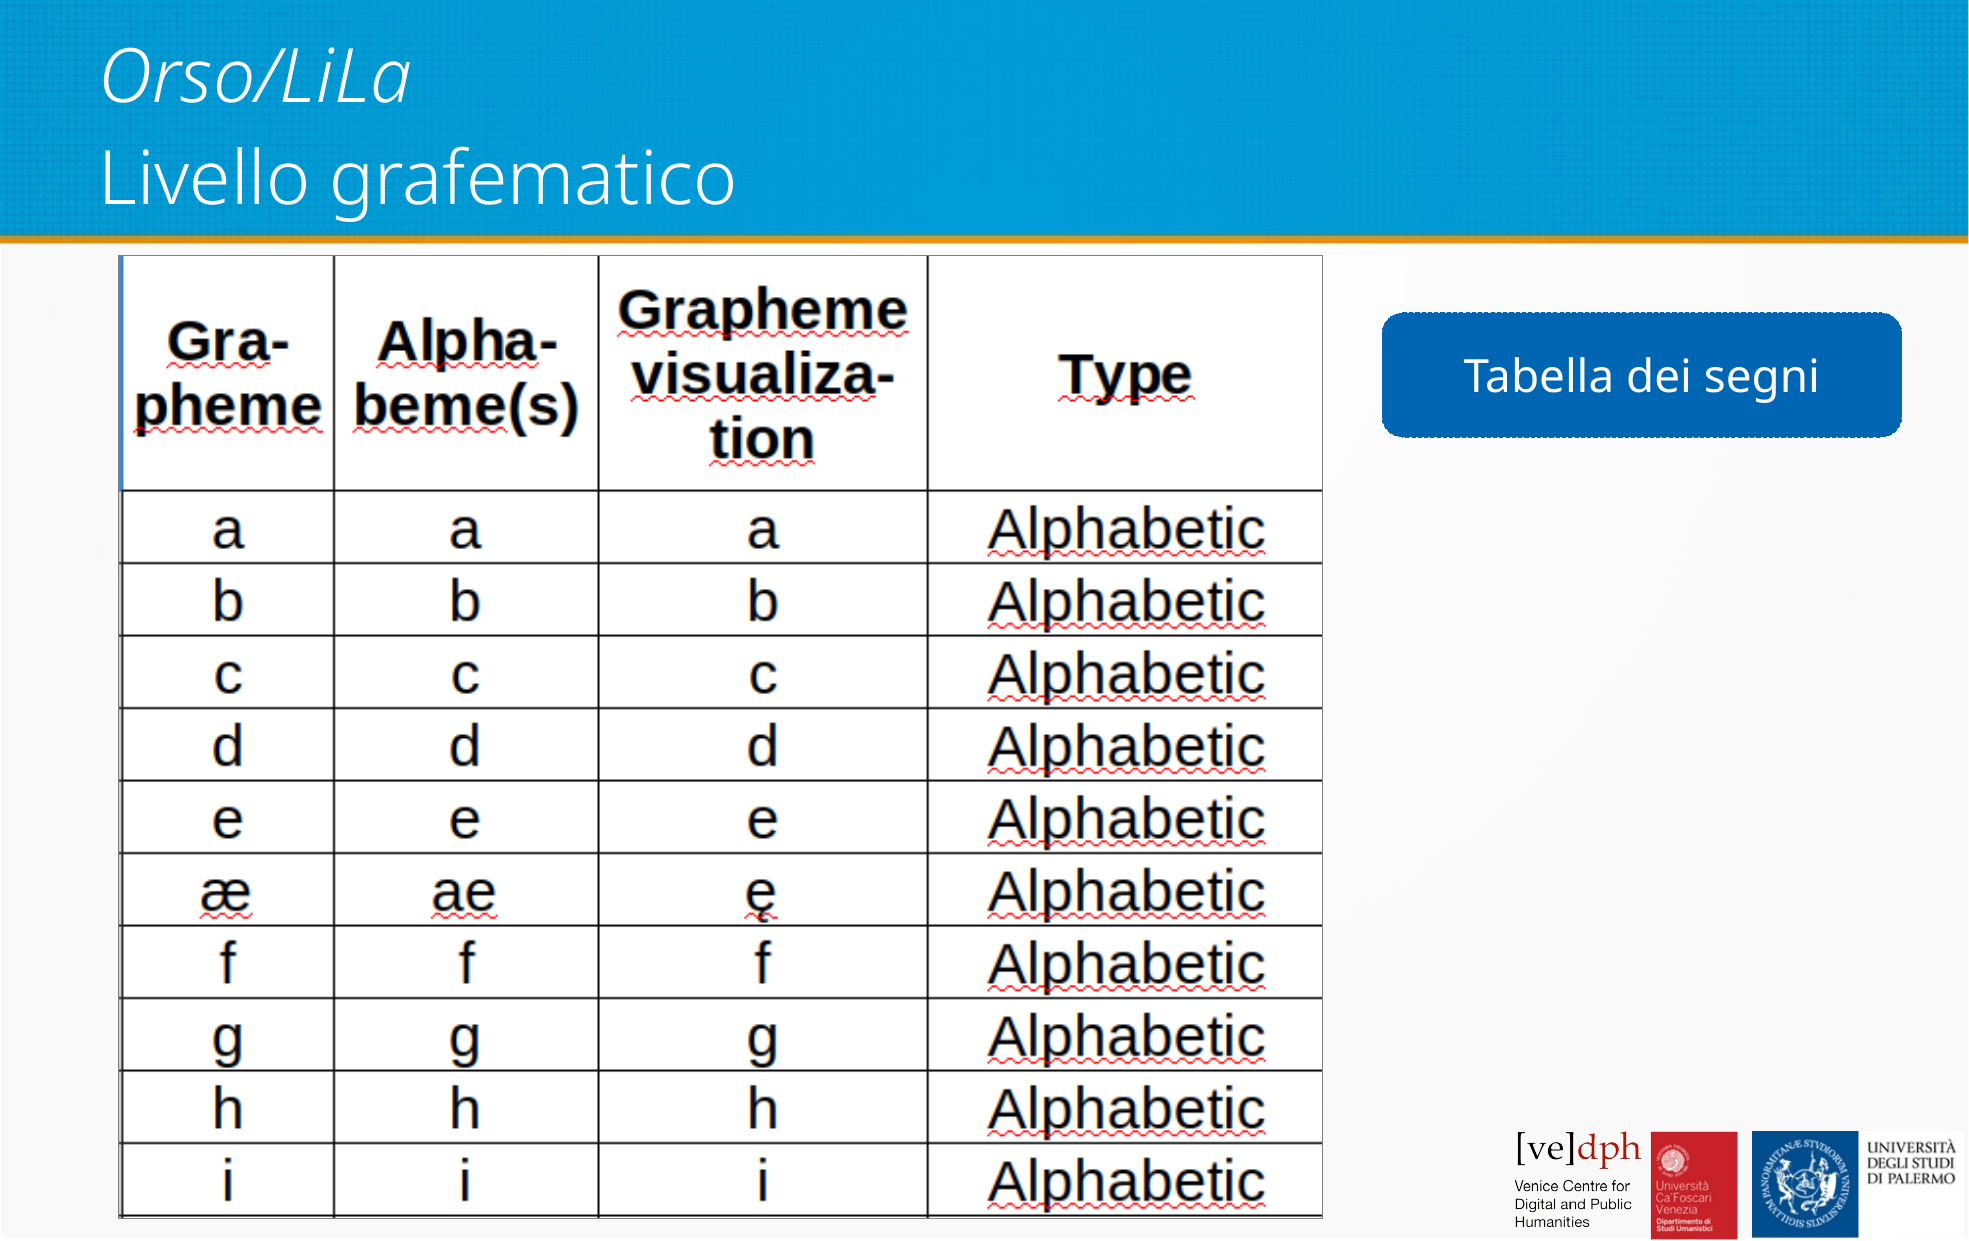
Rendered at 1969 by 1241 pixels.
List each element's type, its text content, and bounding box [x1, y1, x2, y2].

text_box Tabella dei segni [1382, 312, 1902, 438]
picture [0, 233, 1969, 1241]
title Orso/LiLa Livello grafematico [98, 19, 1870, 227]
